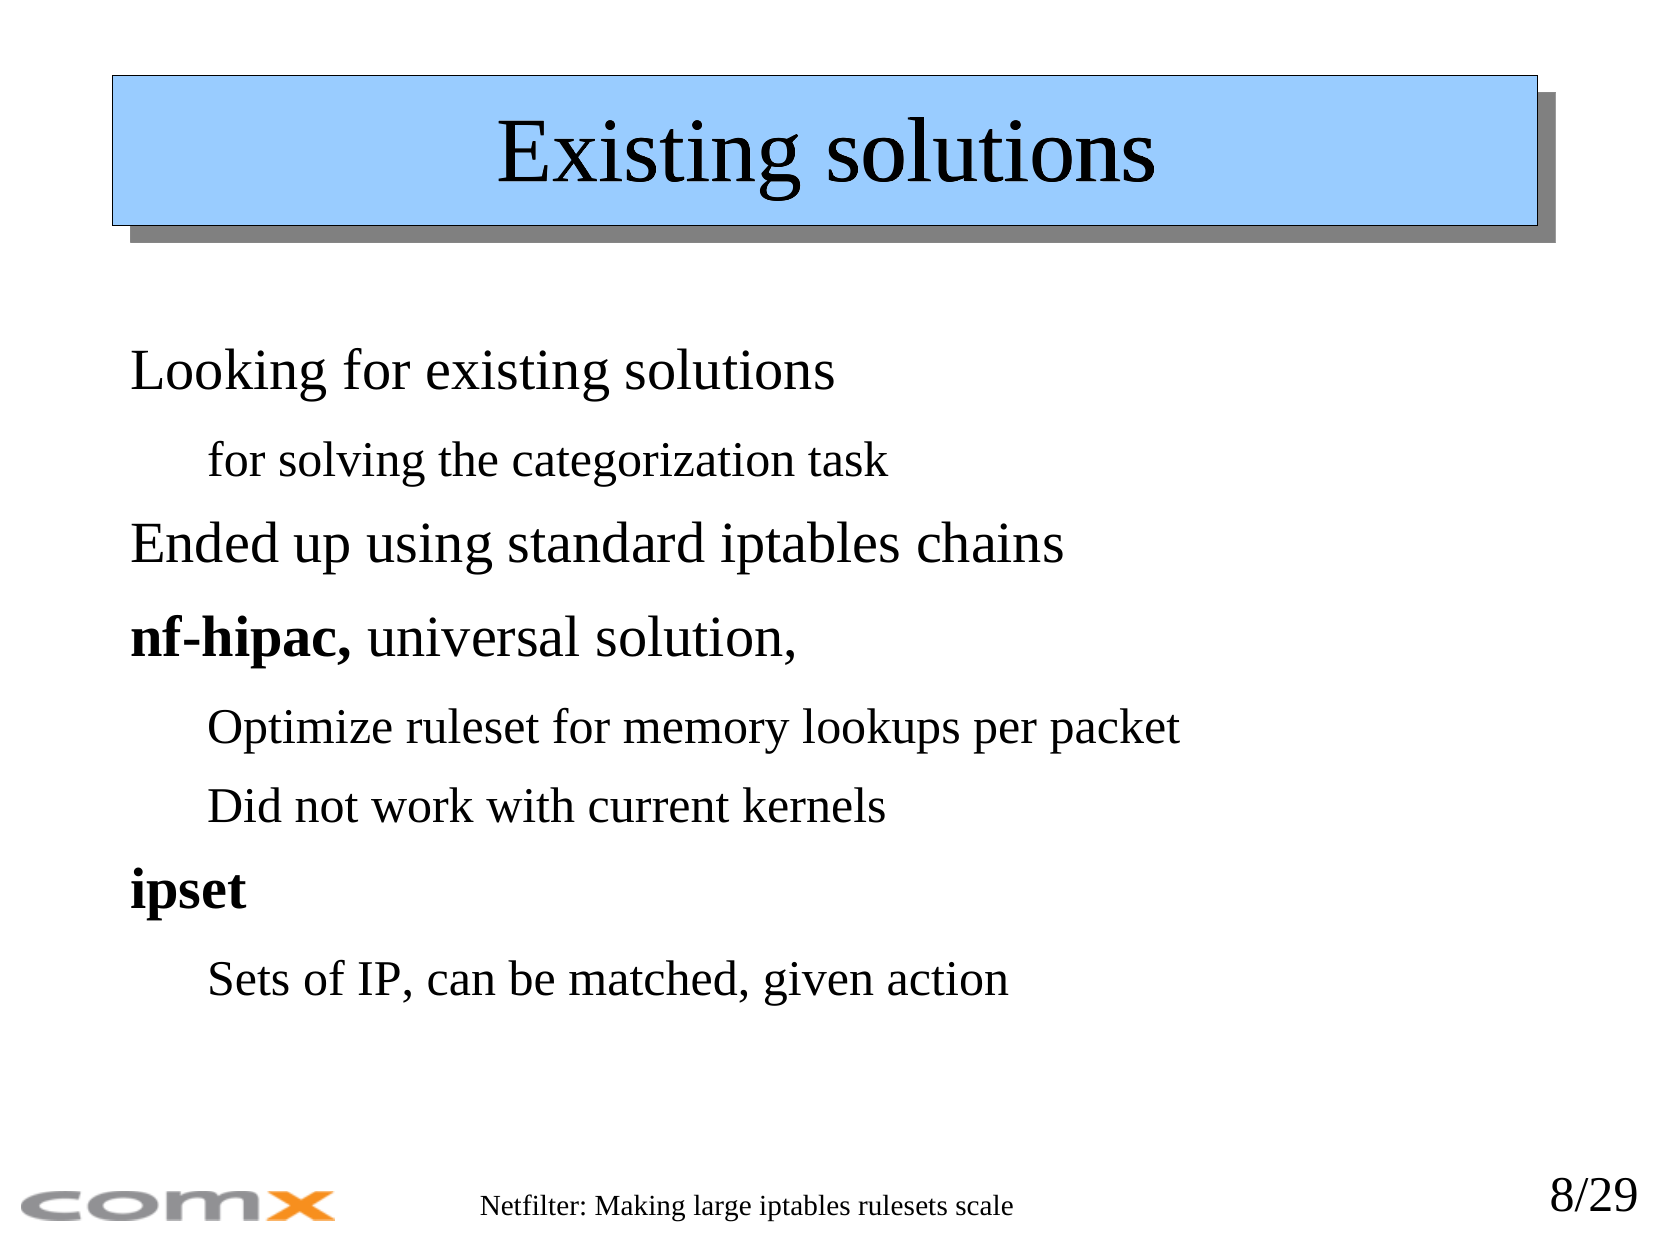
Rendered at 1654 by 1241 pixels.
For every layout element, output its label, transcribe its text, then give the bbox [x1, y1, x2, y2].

title Existing solutions [116, 90, 1538, 211]
list Looking for existing solutions for solving the categorization task Ended up using standard iptables chains nf-hipac, universal solution, Optimize ruleset for memory lookups per packet Did not work with current kernels ipset Sets of IP, can be matched, given action [112, 337, 1538, 1096]
picture [21, 1191, 335, 1221]
